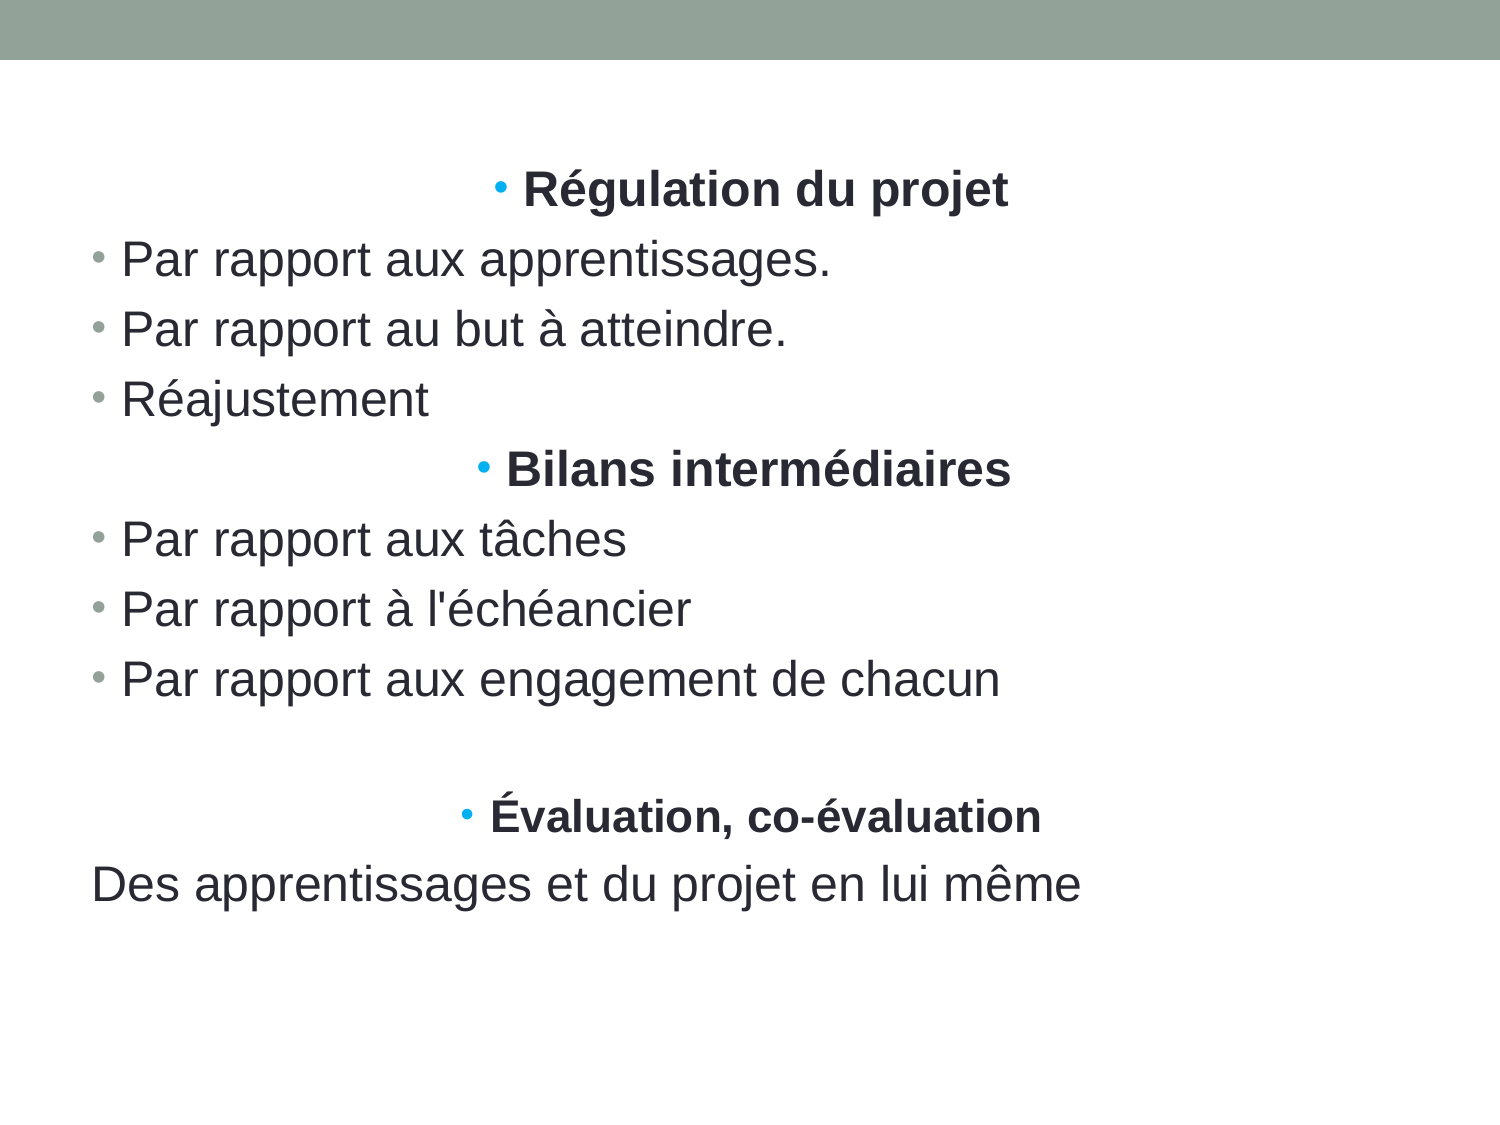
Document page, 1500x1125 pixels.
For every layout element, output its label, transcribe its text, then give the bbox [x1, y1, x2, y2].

list Régulation du projet Par rapport aux apprentissages. Par rapport au but à atteindre. Réajustement Bilans intermédiaires Par rapport aux tâches Par rapport à l'échéancier Par rapport aux engagement de chacun Évaluation, co-évaluation Des apprentissages et du projet en lui même [76, 149, 1427, 1016]
